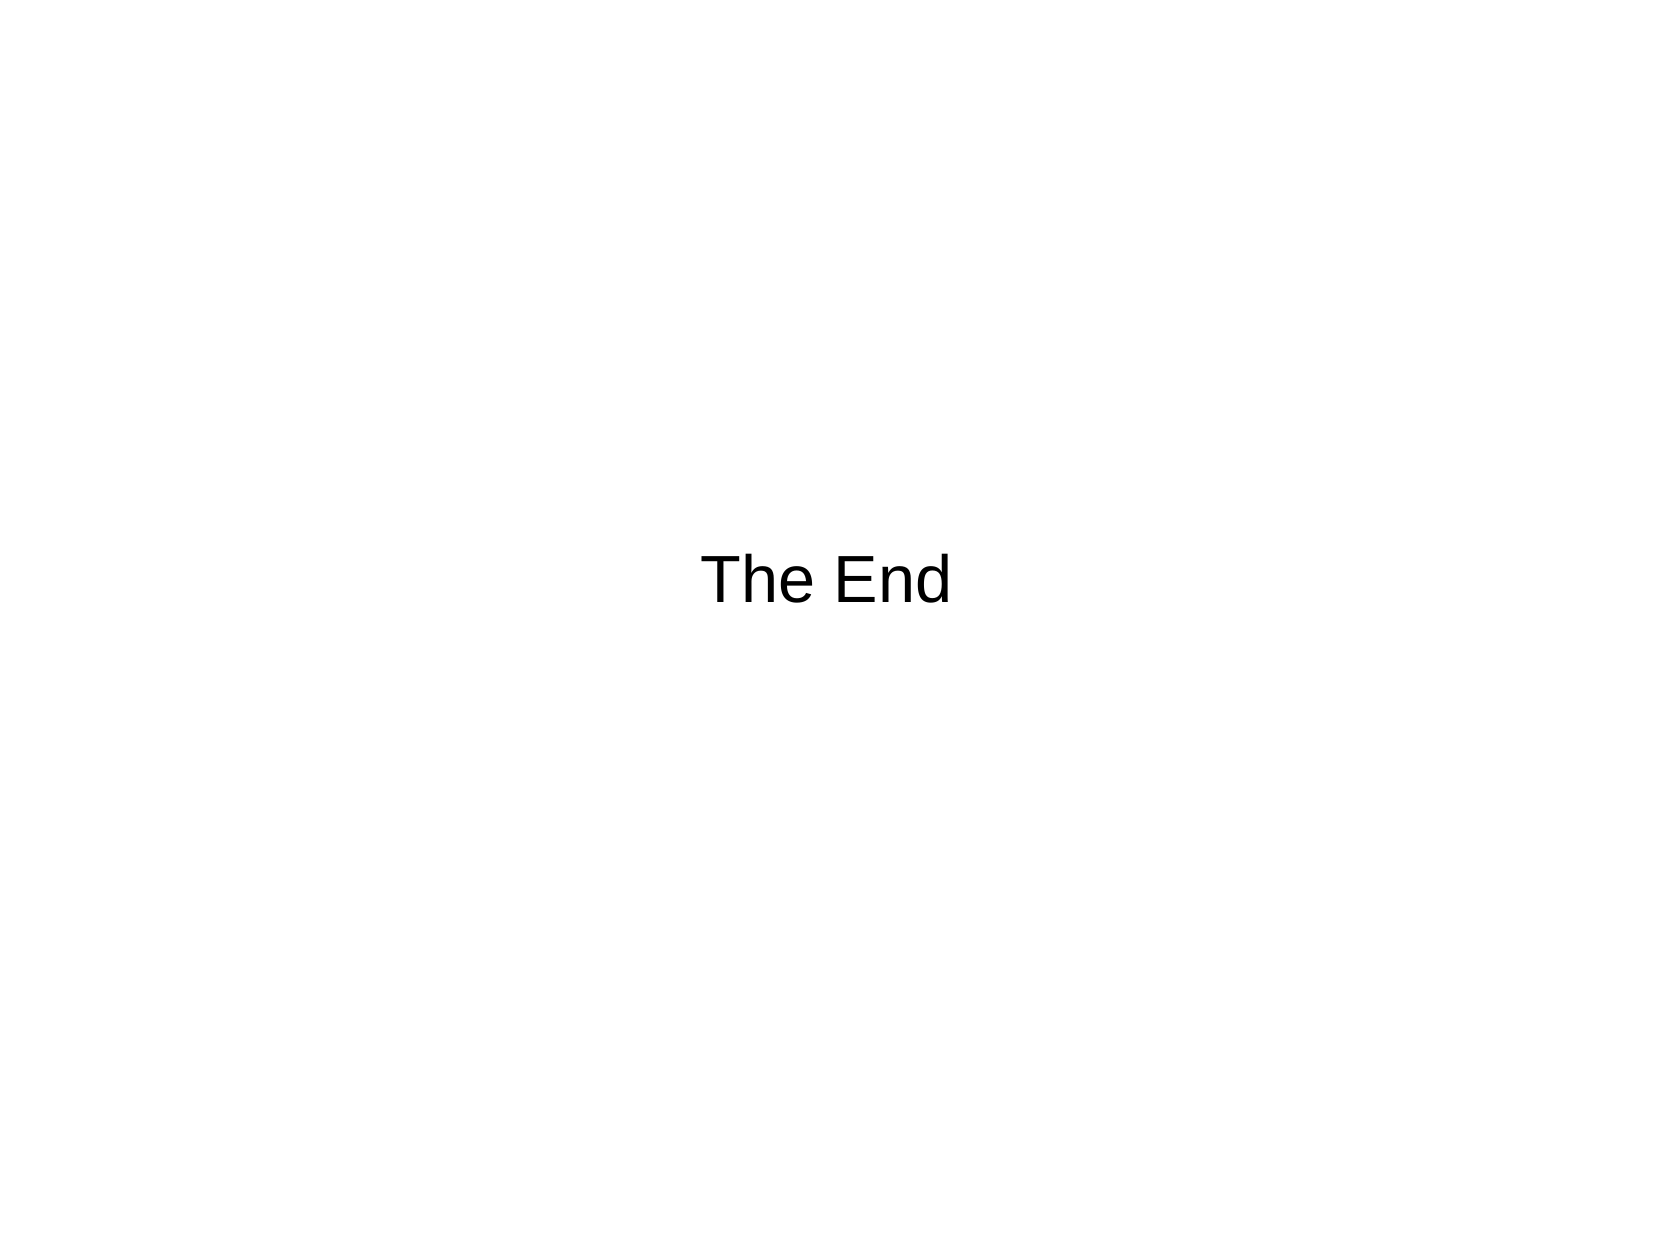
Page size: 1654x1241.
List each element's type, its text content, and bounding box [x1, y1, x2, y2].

subtitle The End [82, 49, 1571, 1110]
